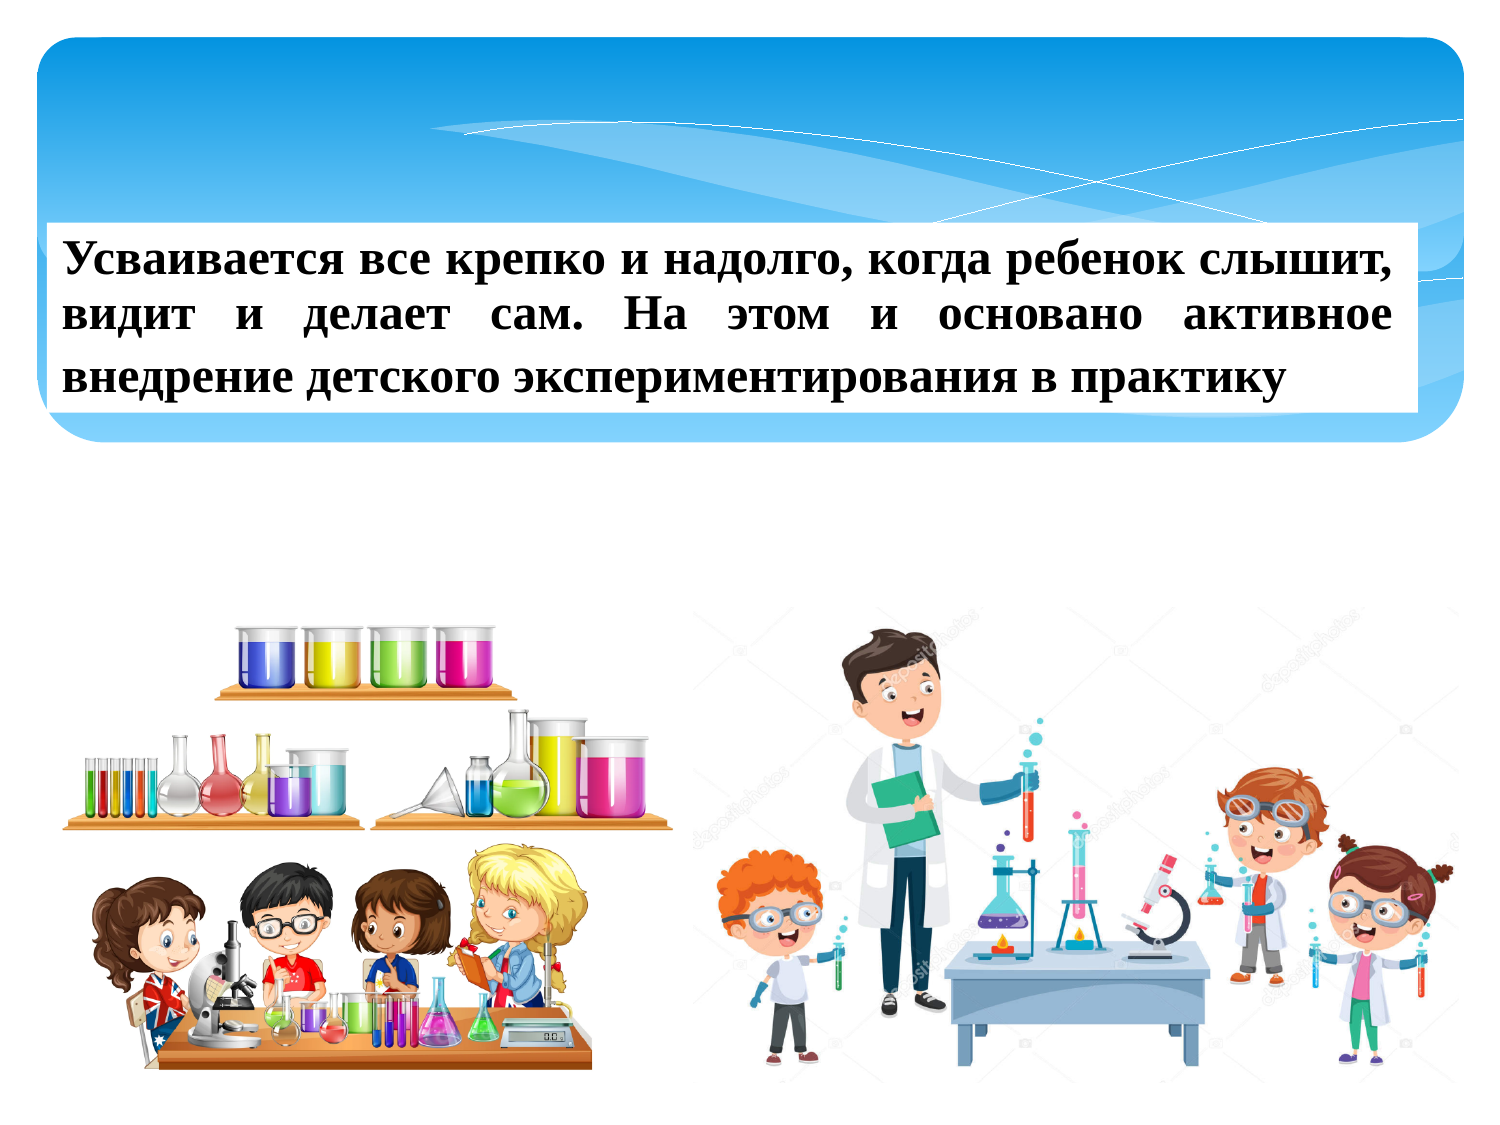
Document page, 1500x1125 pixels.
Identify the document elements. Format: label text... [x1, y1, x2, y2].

picture [693, 607, 1459, 1083]
text_box Усваивается все крепко и надолго, когда ребенок слышит, видит и делает сам. На этом и основано активное внедрение детского экспериментирования в практику [46, 222, 1418, 413]
picture [45, 606, 685, 1083]
